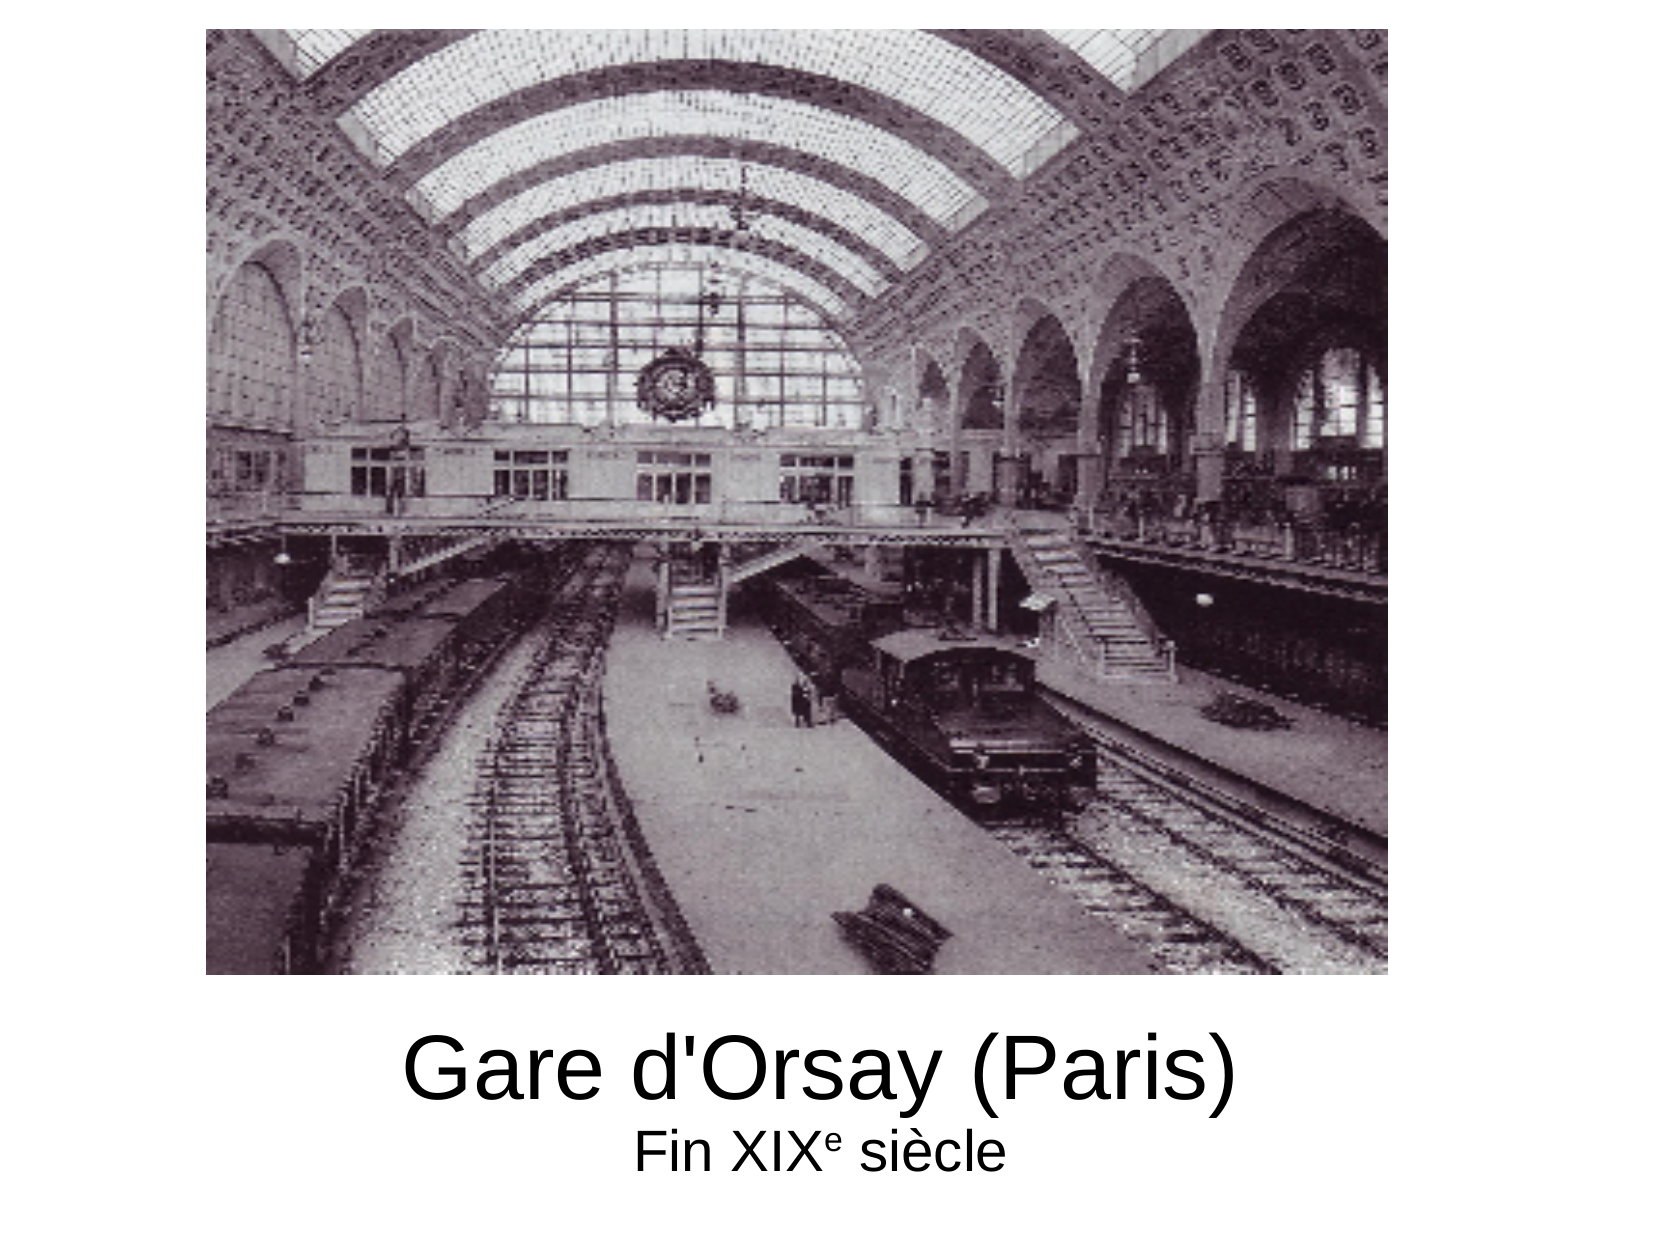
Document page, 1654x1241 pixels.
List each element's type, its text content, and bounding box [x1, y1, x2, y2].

picture [206, 29, 1388, 975]
title Gare d'Orsay (Paris) Fin XIXe siècle [76, 1003, 1565, 1197]
